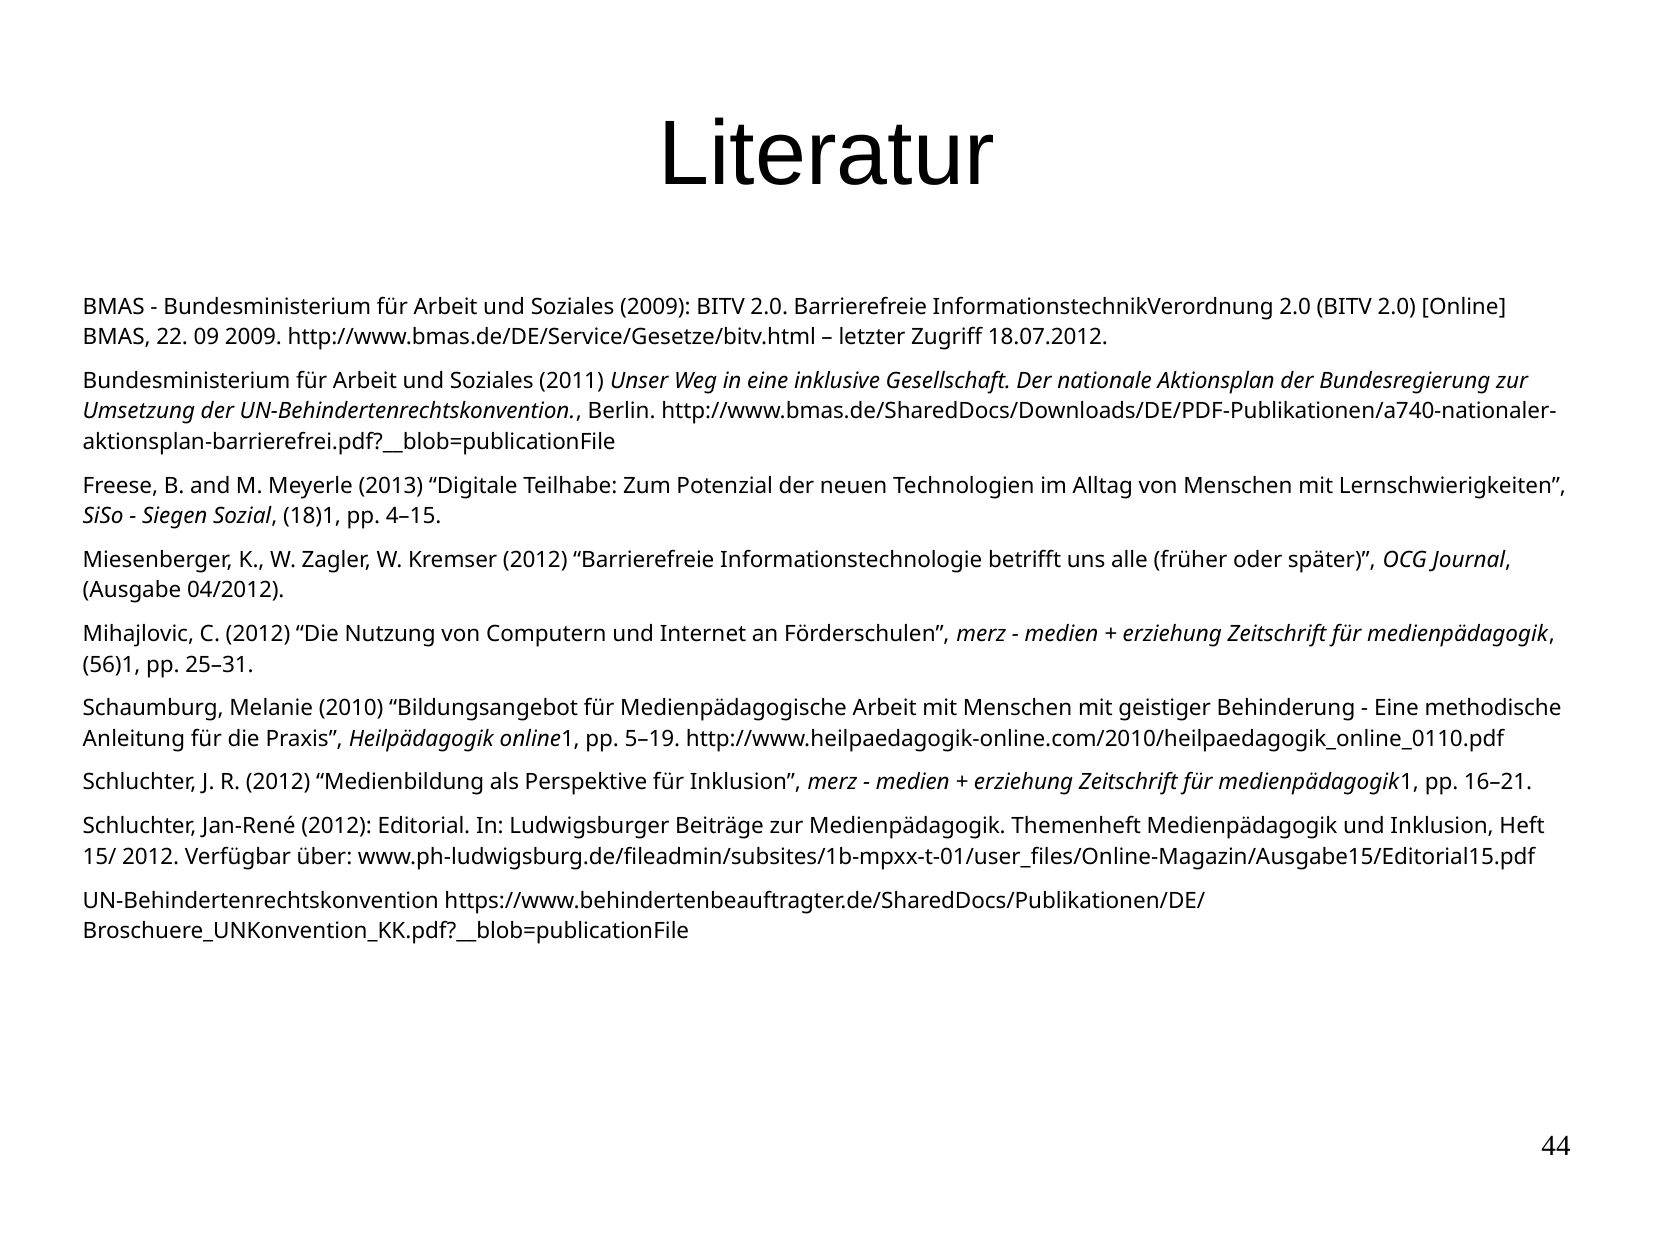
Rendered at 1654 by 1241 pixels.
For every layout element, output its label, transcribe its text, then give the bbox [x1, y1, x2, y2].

title Literatur [82, 49, 1571, 257]
list BMAS - Bundesministerium für Arbeit und Soziales (2009): BITV 2.0. Barrierefreie InformationstechnikVerordnung 2.0 (BITV 2.0) [Online] BMAS, 22. 09 2009. http://www.bmas.de/DE/Service/Gesetze/bitv.html – letzter Zugriff 18.07.2012. Bundesministerium für Arbeit und Soziales (2011) Unser Weg in eine inklusive Gesellschaft. Der nationale Aktionsplan der Bundesregierung zur Umsetzung der UN-Behindertenrechtskonvention., Berlin. http://www.bmas.de/SharedDocs/Downloads/DE/PDF-Publikationen/a740-nationaler-aktionsplan-barrierefrei.pdf?__blob=publicationFile Freese, B. and M. Meyerle (2013) “Digitale Teilhabe: Zum Potenzial der neuen Technologien im Alltag von Menschen mit Lernschwierigkeiten”, SiSo - Siegen Sozial, (18)1, pp. 4–15. Miesenberger, K., W. Zagler, W. Kremser (2012) “Barrierefreie Informationstechnologie betrifft uns alle (früher oder später)”, OCG Journal, (Ausgabe 04/2012). Mihajlovic, C. (2012) “Die Nutzung von Computern und Internet an Förderschulen”, merz - medien + erziehung Zeitschrift für medienpädagogik, (56)1, pp. 25–31. Schaumburg, Melanie (2010) “Bildungsangebot für Medienpädagogische Arbeit mit Menschen mit geistiger Behinderung - Eine methodische Anleitung für die Praxis”, Heilpädagogik online1, pp. 5–19. http://www.heilpaedagogik-online.com/2010/heilpaedagogik_online_0110.pdf Schluchter, J. R. (2012) “Medienbildung als Perspektive für Inklusion”, merz - medien + erziehung Zeitschrift für medienpädagogik1, pp. 16–21. Schluchter, Jan-René (2012): Editorial. In: Ludwigsburger Beiträge zur Medienpädagogik. Themenheft Medienpädagogik und Inklusion, Heft 15/ 2012. Verfügbar über: www.ph-ludwigsburg.de/fileadmin/subsites/1b-mpxx-t-01/user_files/Online-Magazin/Ausgabe15/Editorial15.pdf UN-Behindertenrechtskonvention https://www.behindertenbeauftragter.de/SharedDocs/Publikationen/DE/Broschuere_UNKonvention_KK.pdf?__blob=publicationFile [82, 290, 1571, 1010]
